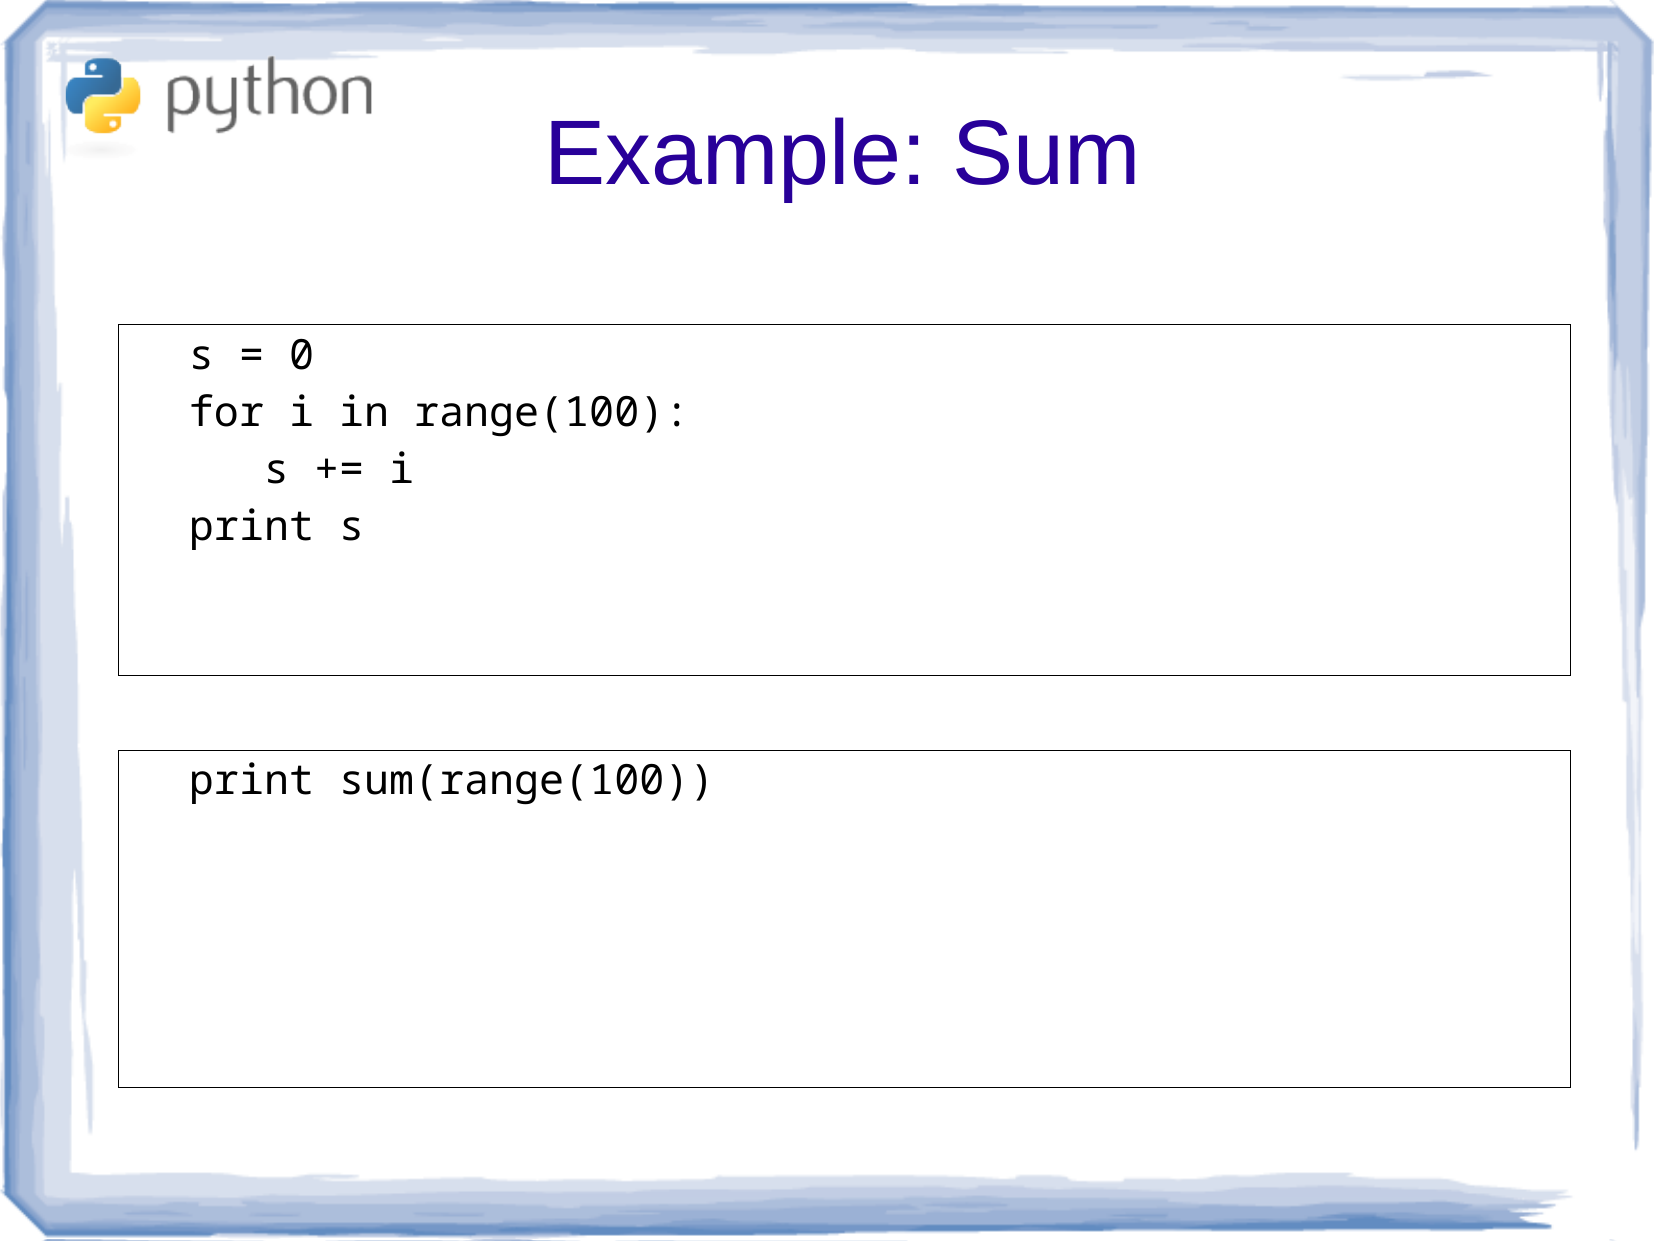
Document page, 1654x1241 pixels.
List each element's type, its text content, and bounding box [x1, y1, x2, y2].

picture [0, 0, 1654, 1241]
list print sum(range(100)) [118, 750, 1571, 1088]
list s = 0 for i in range(100): s += i print s [118, 324, 1571, 676]
title Example: Sum [82, 49, 1571, 257]
